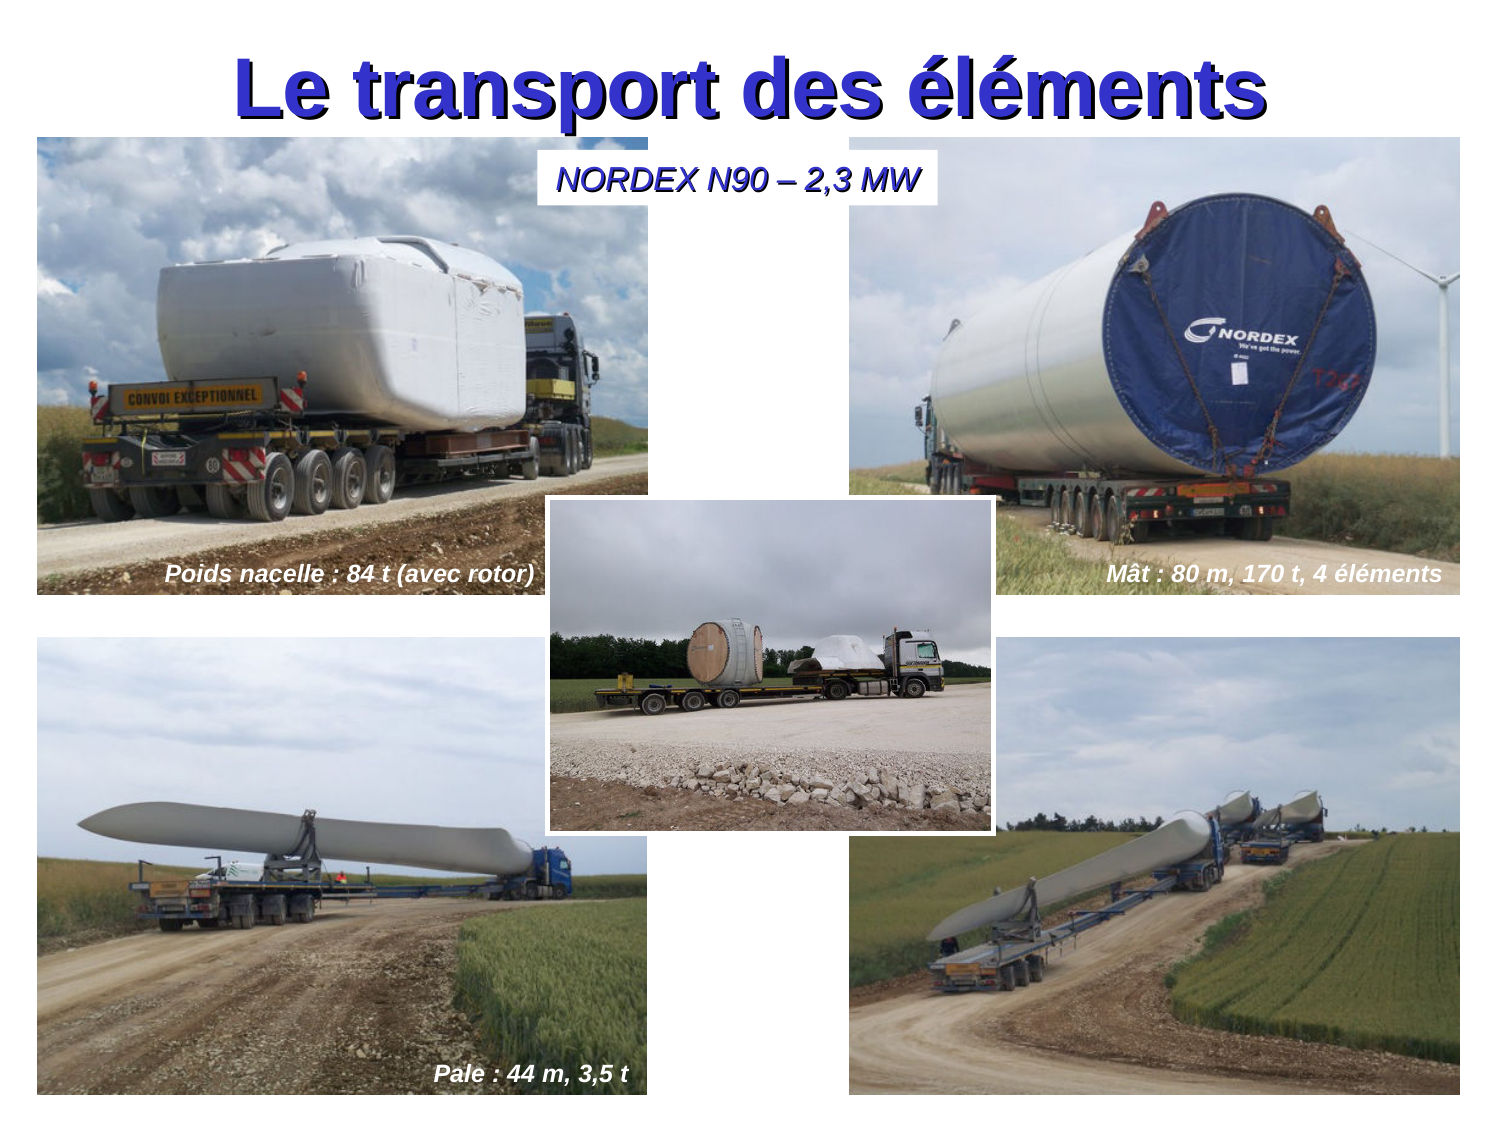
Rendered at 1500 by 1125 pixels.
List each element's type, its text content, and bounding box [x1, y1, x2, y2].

text_box Pale : 44 m, 3,5 t [412, 1050, 651, 1096]
text_box Poids nacelle : 84 t (avec rotor) [137, 549, 563, 596]
text_box NORDEX N90 – 2,3 MW [537, 149, 938, 206]
picture [849, 637, 1460, 1095]
text_box Le transport des éléments [50, 24, 1451, 141]
picture [37, 637, 647, 1095]
picture [37, 137, 648, 596]
picture [549, 500, 991, 831]
picture [849, 137, 1460, 595]
text_box Mât : 80 m, 170 t, 4 éléments [1087, 549, 1463, 596]
